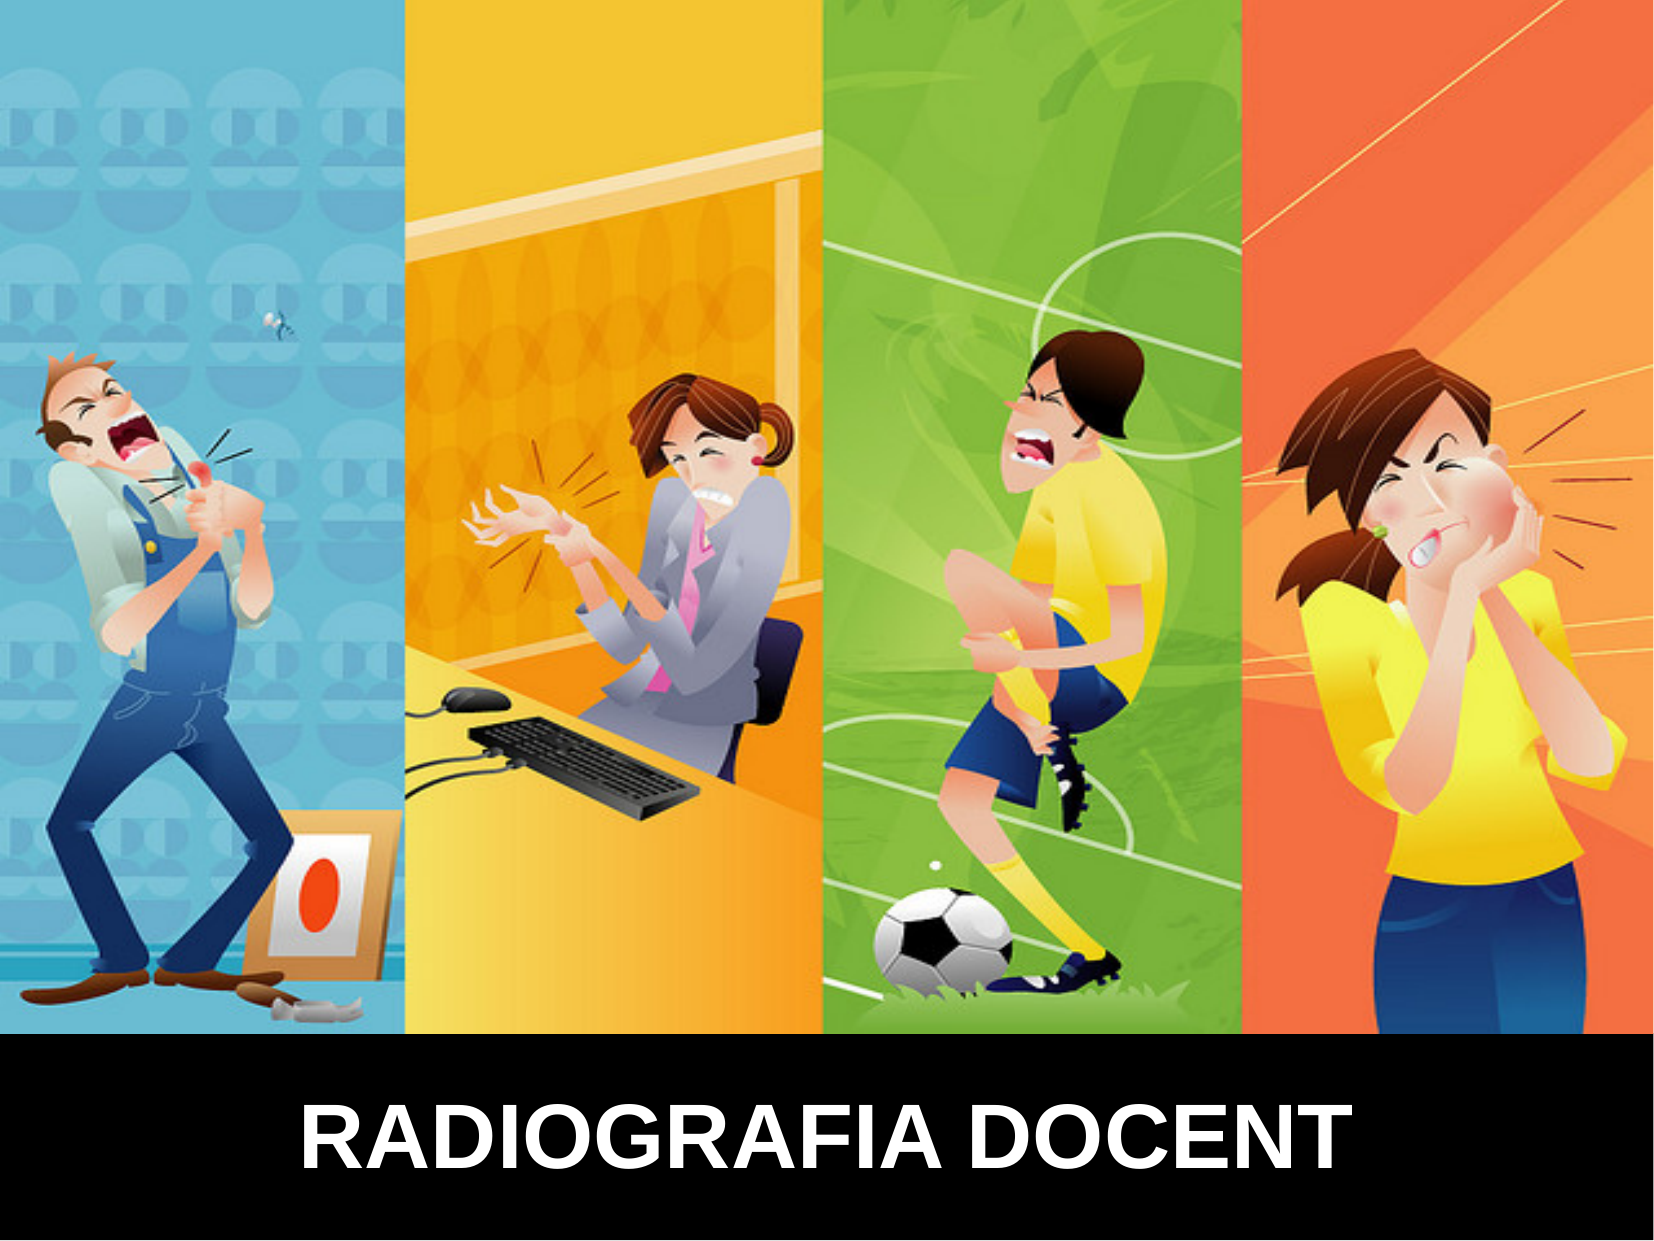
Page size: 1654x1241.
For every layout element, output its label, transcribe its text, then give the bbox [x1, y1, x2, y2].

picture [0, 0, 1654, 1034]
title RADIOGRAFIA DOCENT [0, 1034, 1654, 1241]
